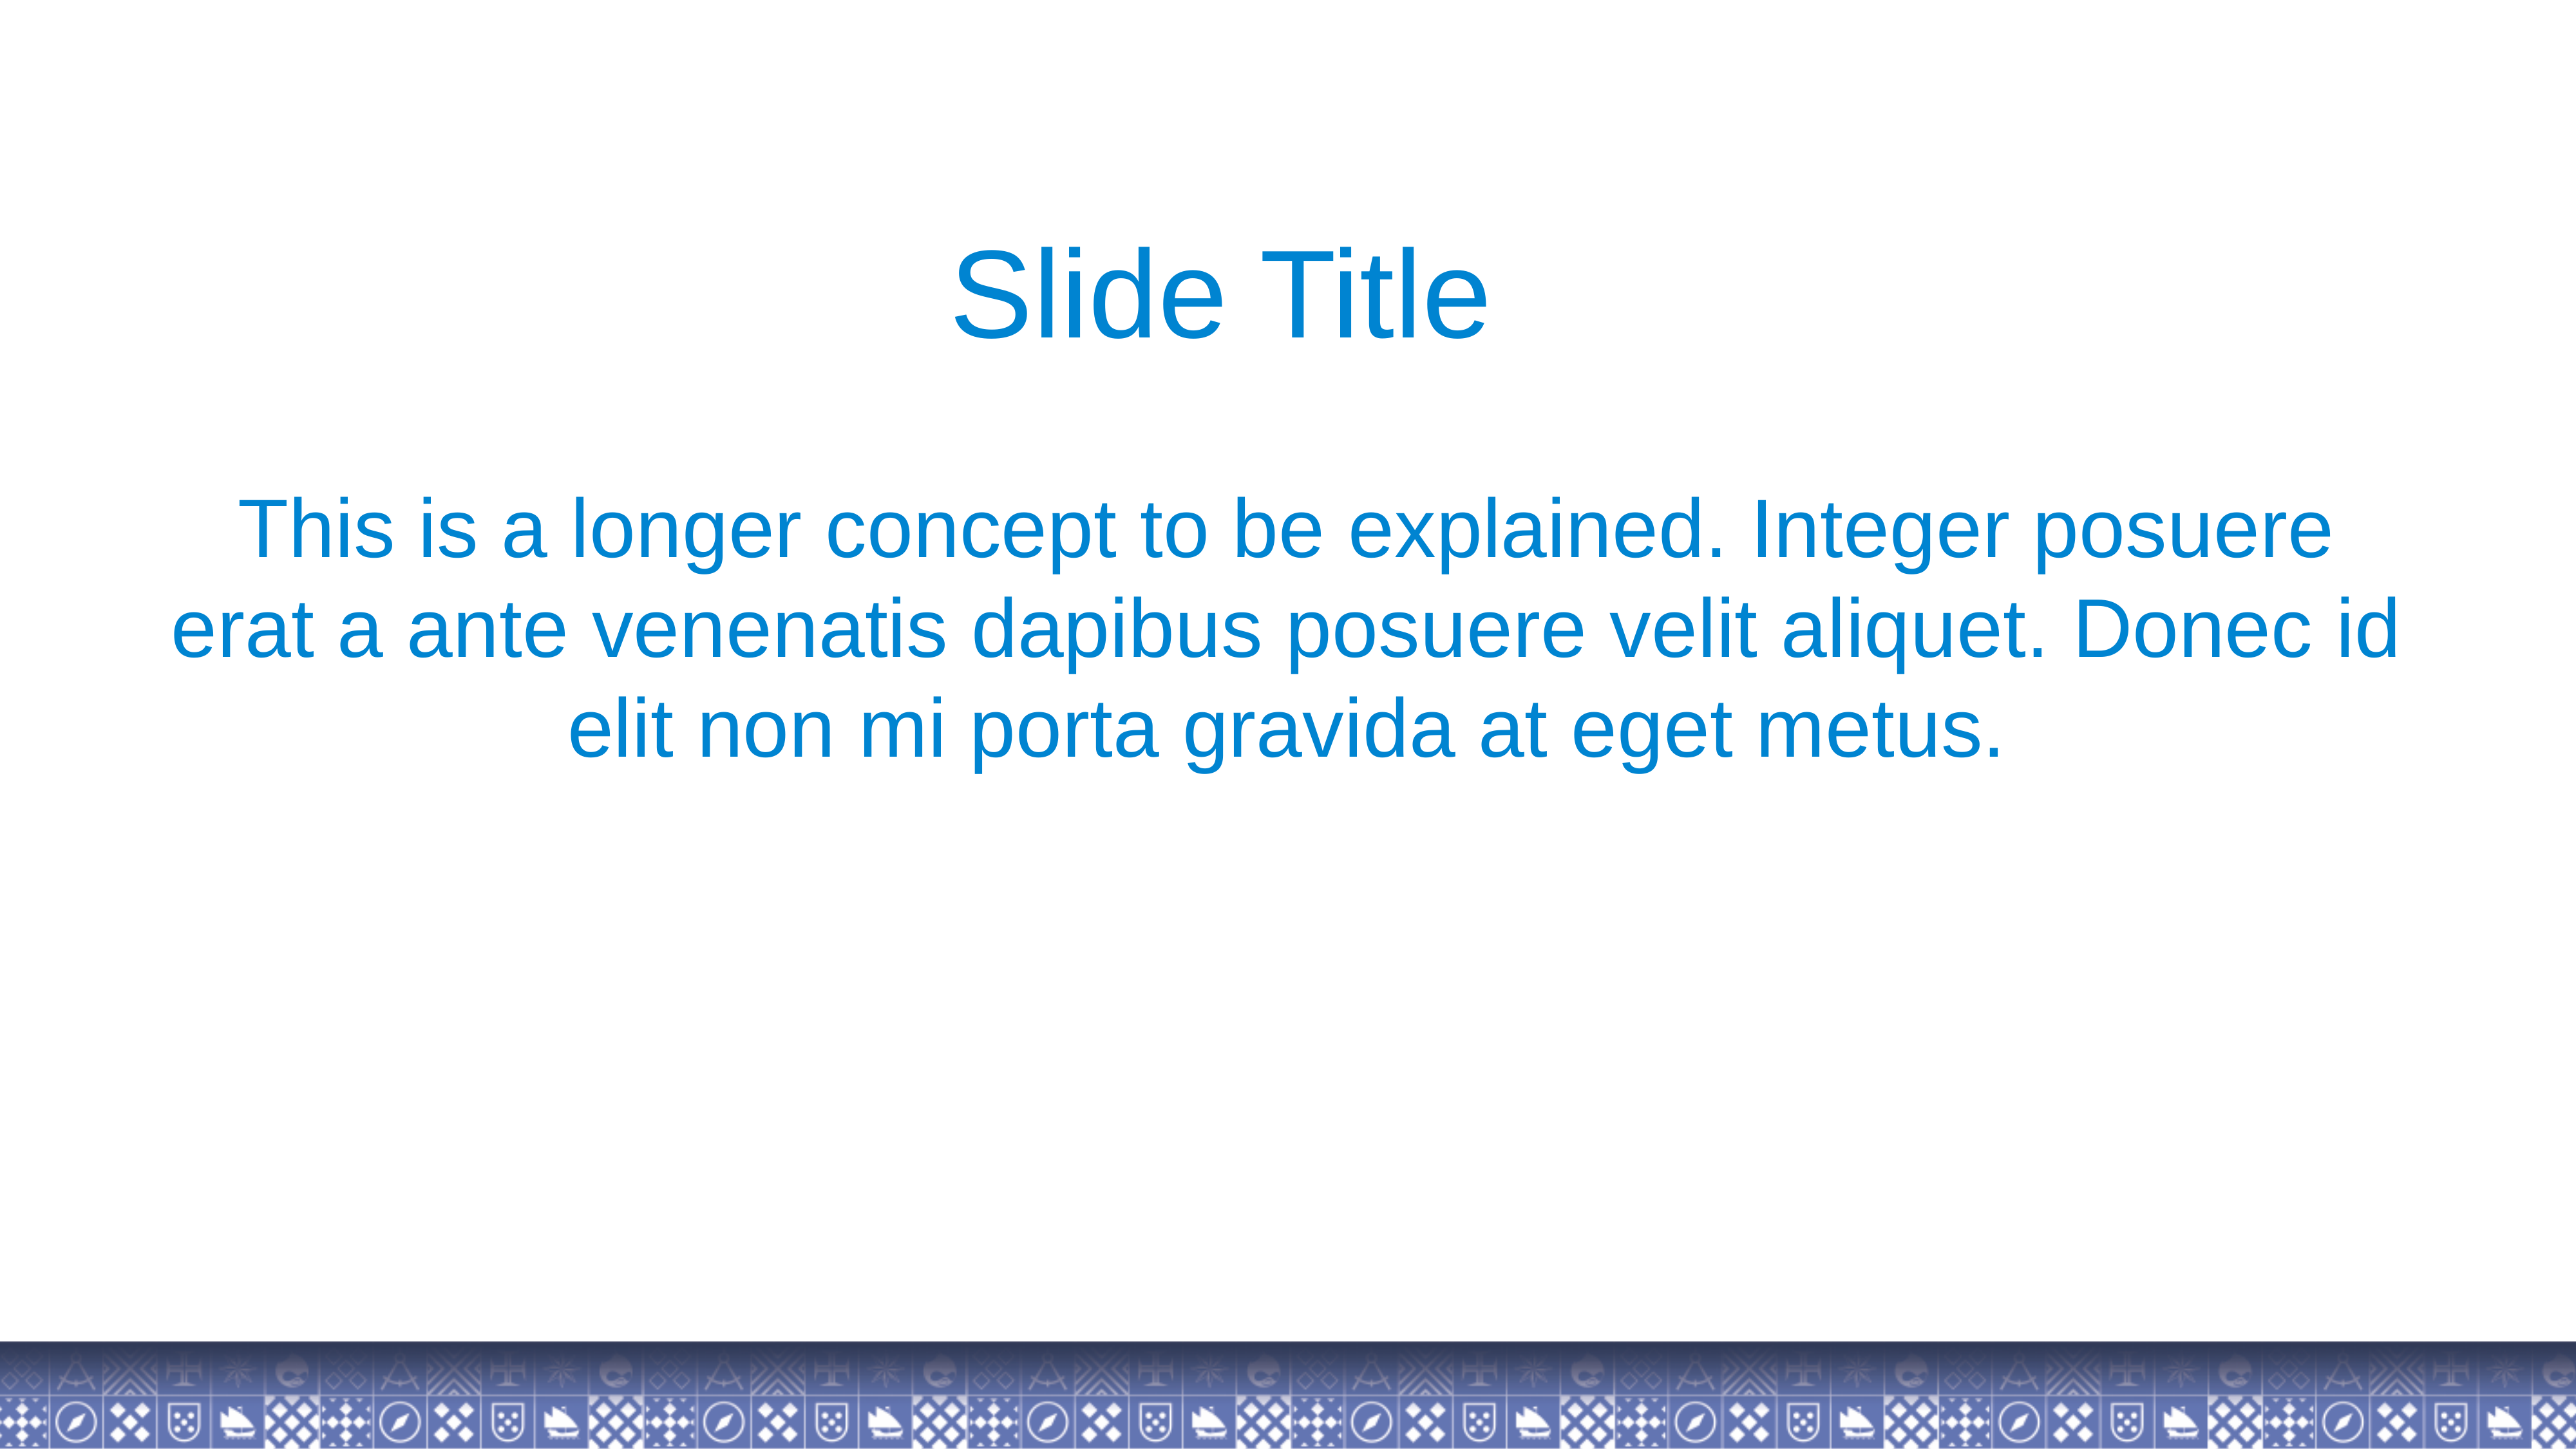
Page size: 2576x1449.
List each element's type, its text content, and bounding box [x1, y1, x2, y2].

picture [0, 1341, 2576, 1449]
text_box Slide Title [354, 205, 2088, 393]
list This is a longer concept to be explained. Integer posuere erat a ante venenatis dapibus posuere velit aliquet. Donec id elit non mi porta gravida at eget metus. [154, 469, 2422, 918]
